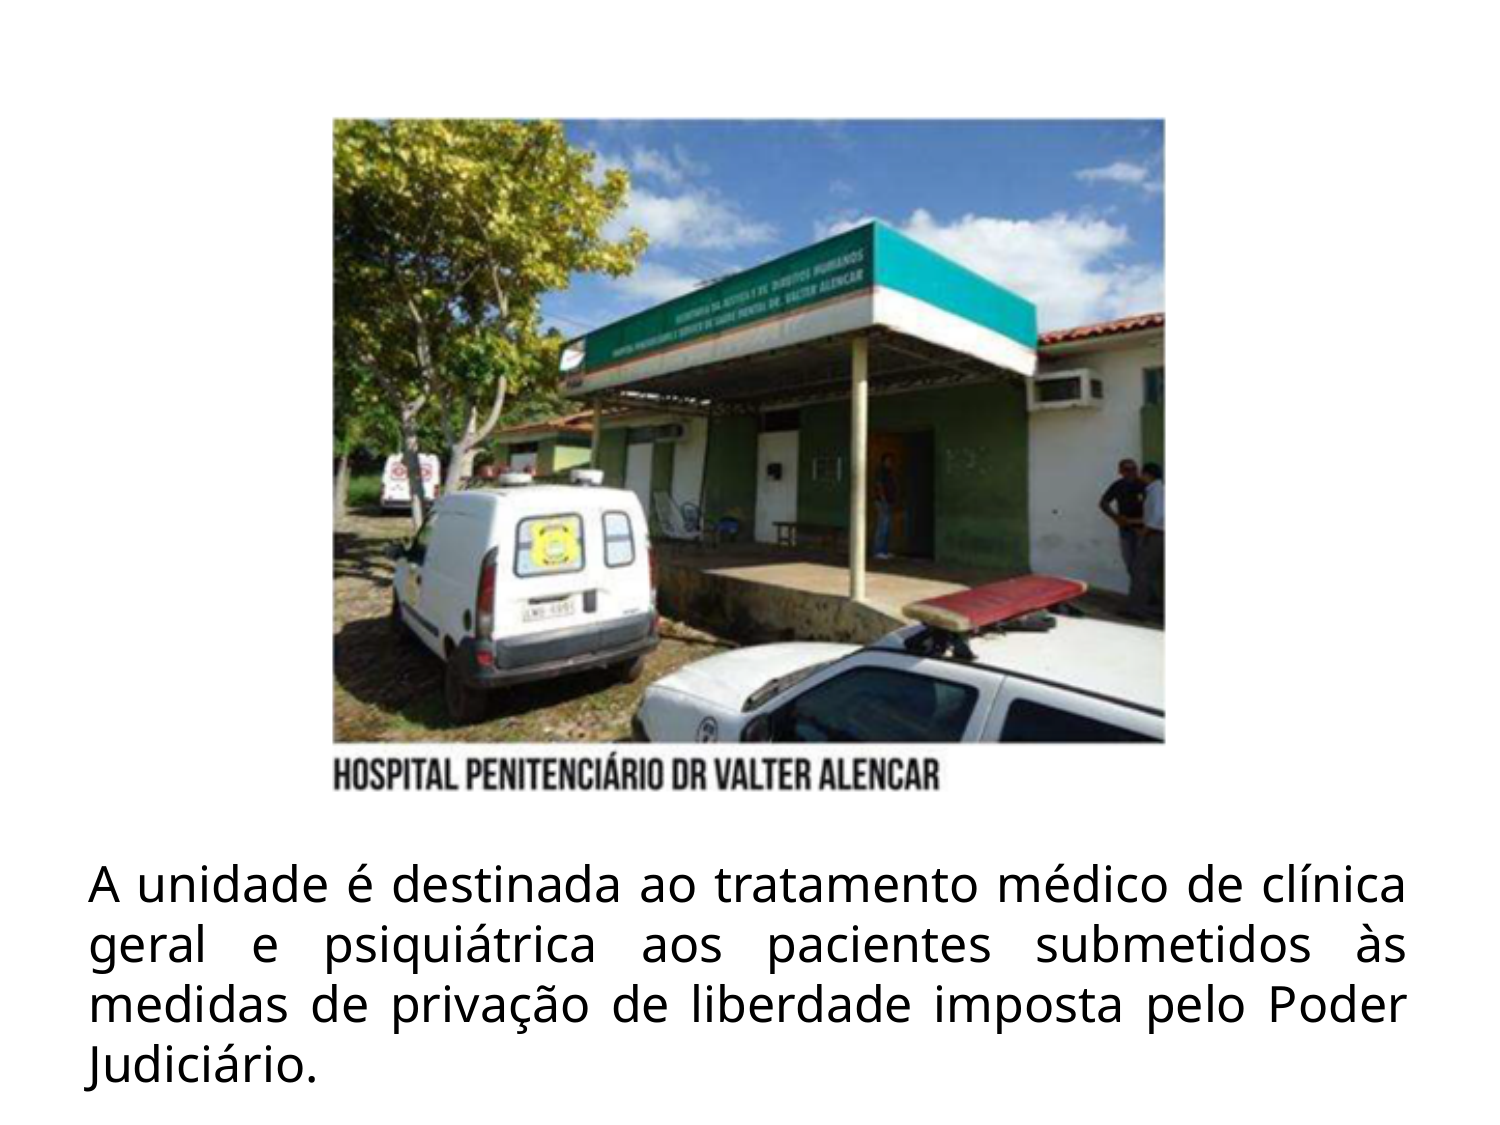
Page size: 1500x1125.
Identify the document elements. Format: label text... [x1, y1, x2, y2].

picture [329, 91, 1168, 798]
title A unidade é destinada ao tratamento médico de clínica geral e psiquiátrica aos pacientes submetidos às medidas de privação de liberdade imposta pelo Poder Judiciário. [73, 845, 1424, 1033]
